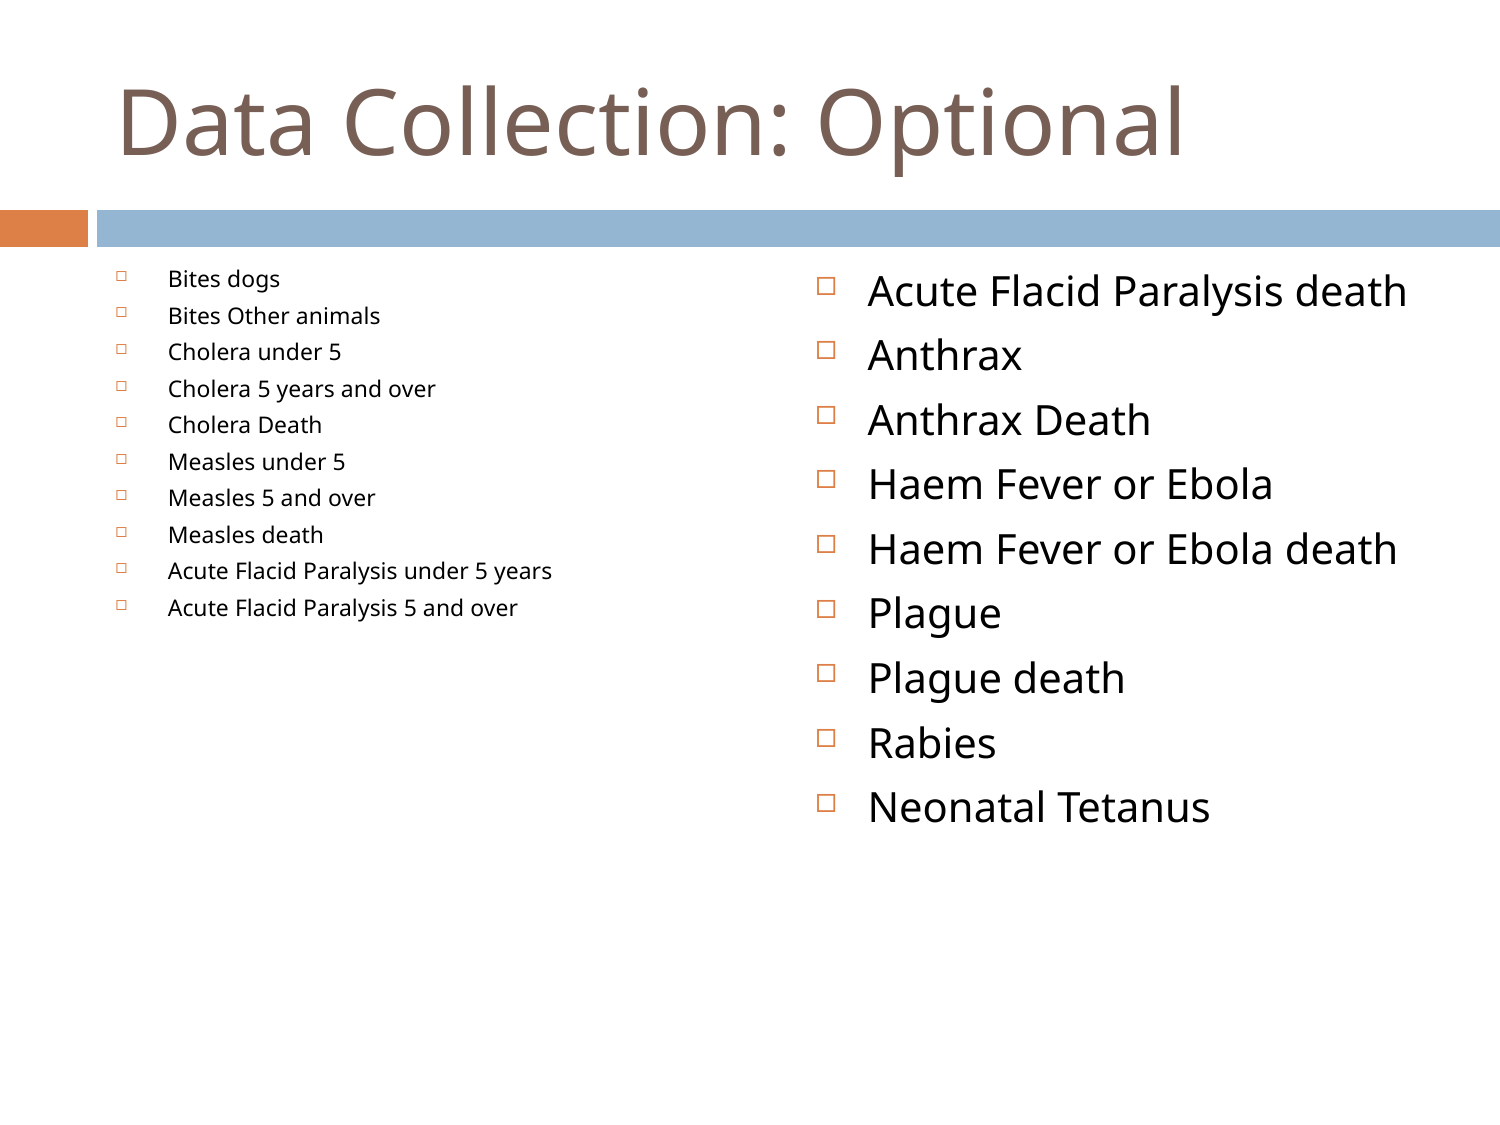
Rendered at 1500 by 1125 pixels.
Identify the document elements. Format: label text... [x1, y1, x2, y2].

text_box Acute Flacid Paralysis death Anthrax Anthrax Death Haem Fever or Ebola Haem Fever or Ebola death Plague Plague death Rabies Neonatal Tetanus [800, 256, 1426, 925]
title Data Collection: Optional [100, 37, 1438, 201]
list Bites dogs Bites Other animals Cholera under 5 Cholera 5 years and over Cholera Death Measles under 5 Measles 5 and over Measles death Acute Flacid Paralysis under 5 years Acute Flacid Paralysis 5 and over [100, 262, 713, 1013]
